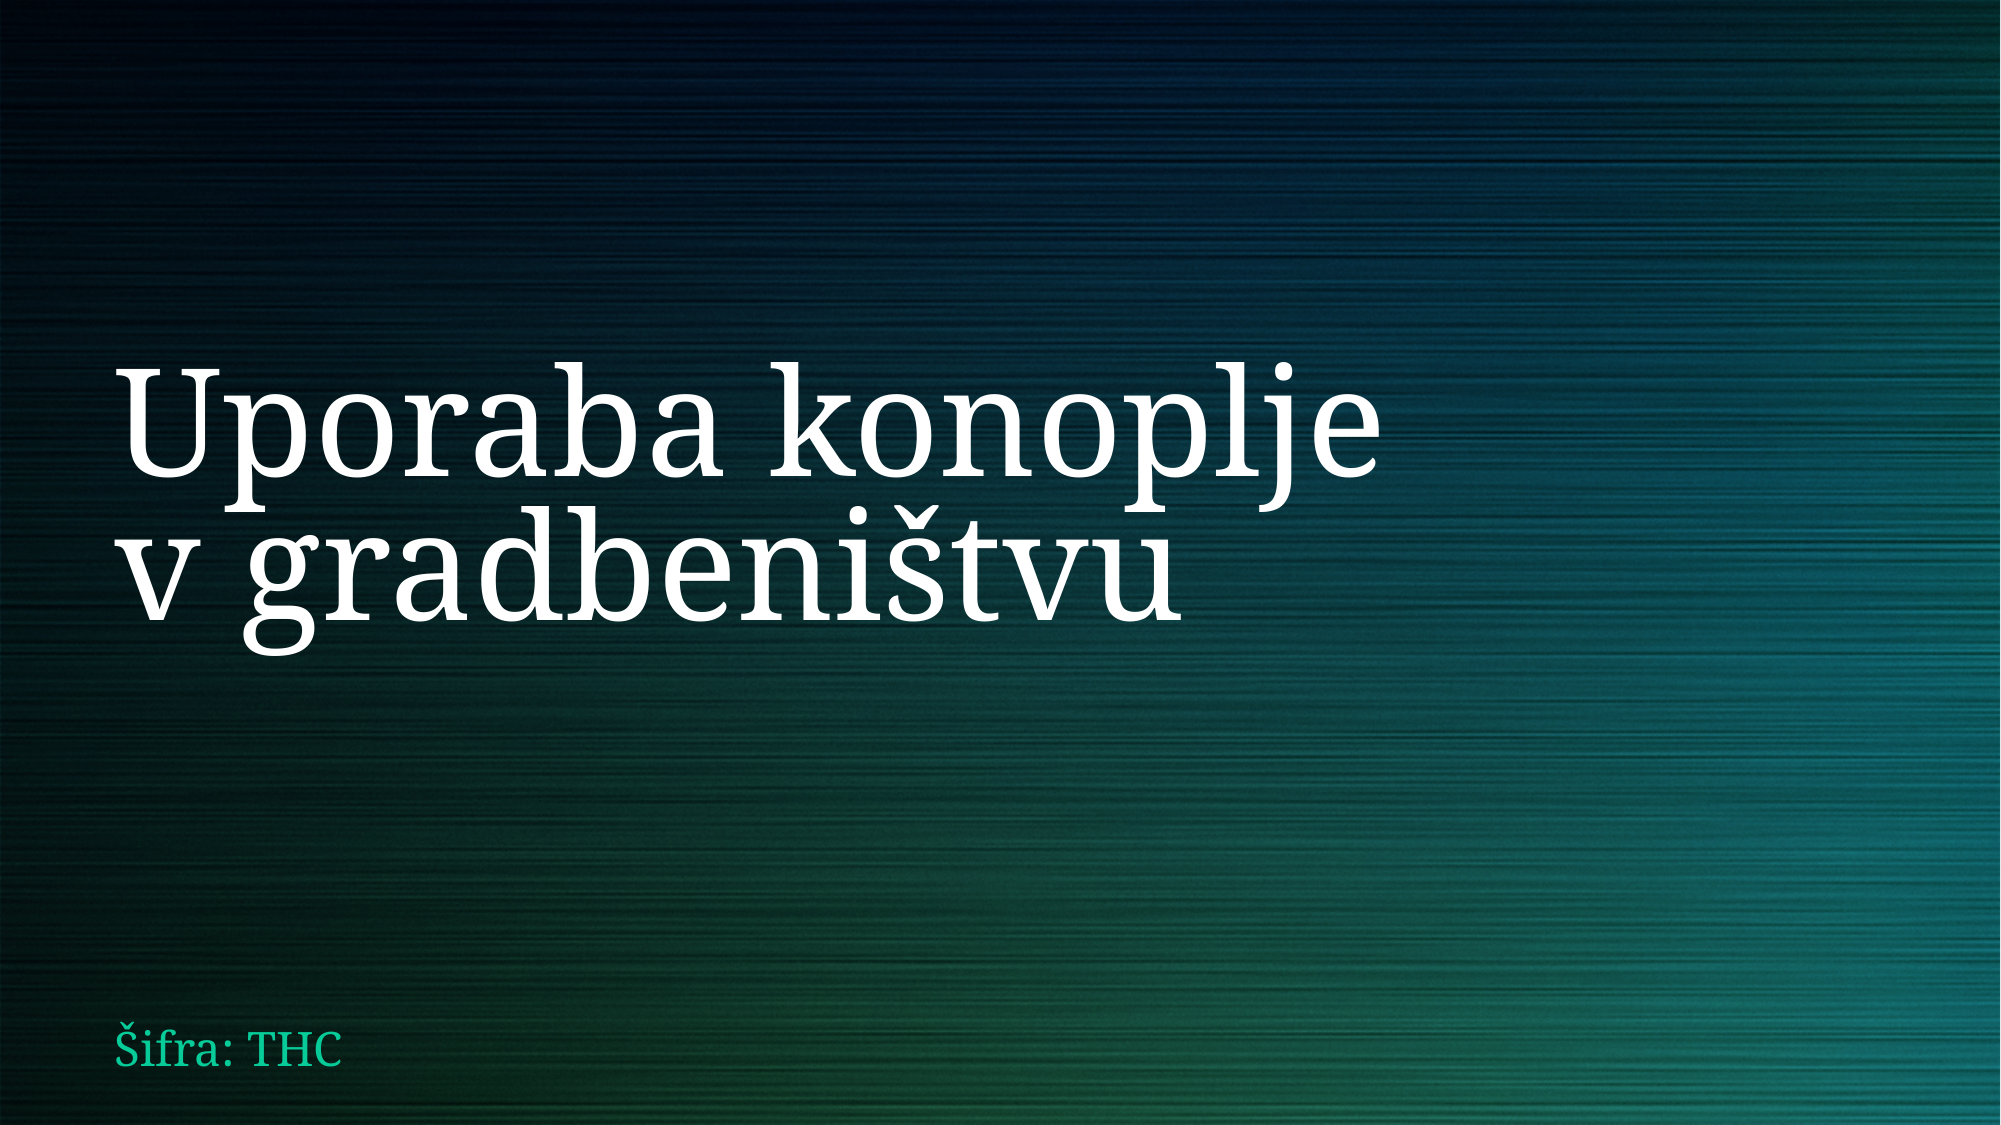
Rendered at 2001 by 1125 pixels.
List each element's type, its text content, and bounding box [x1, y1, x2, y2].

title Uporaba konoplje v gradbeništvu [99, 42, 1450, 657]
picture [0, 0, 2001, 1125]
subtitle Šifra: THC [99, 1018, 1450, 1085]
